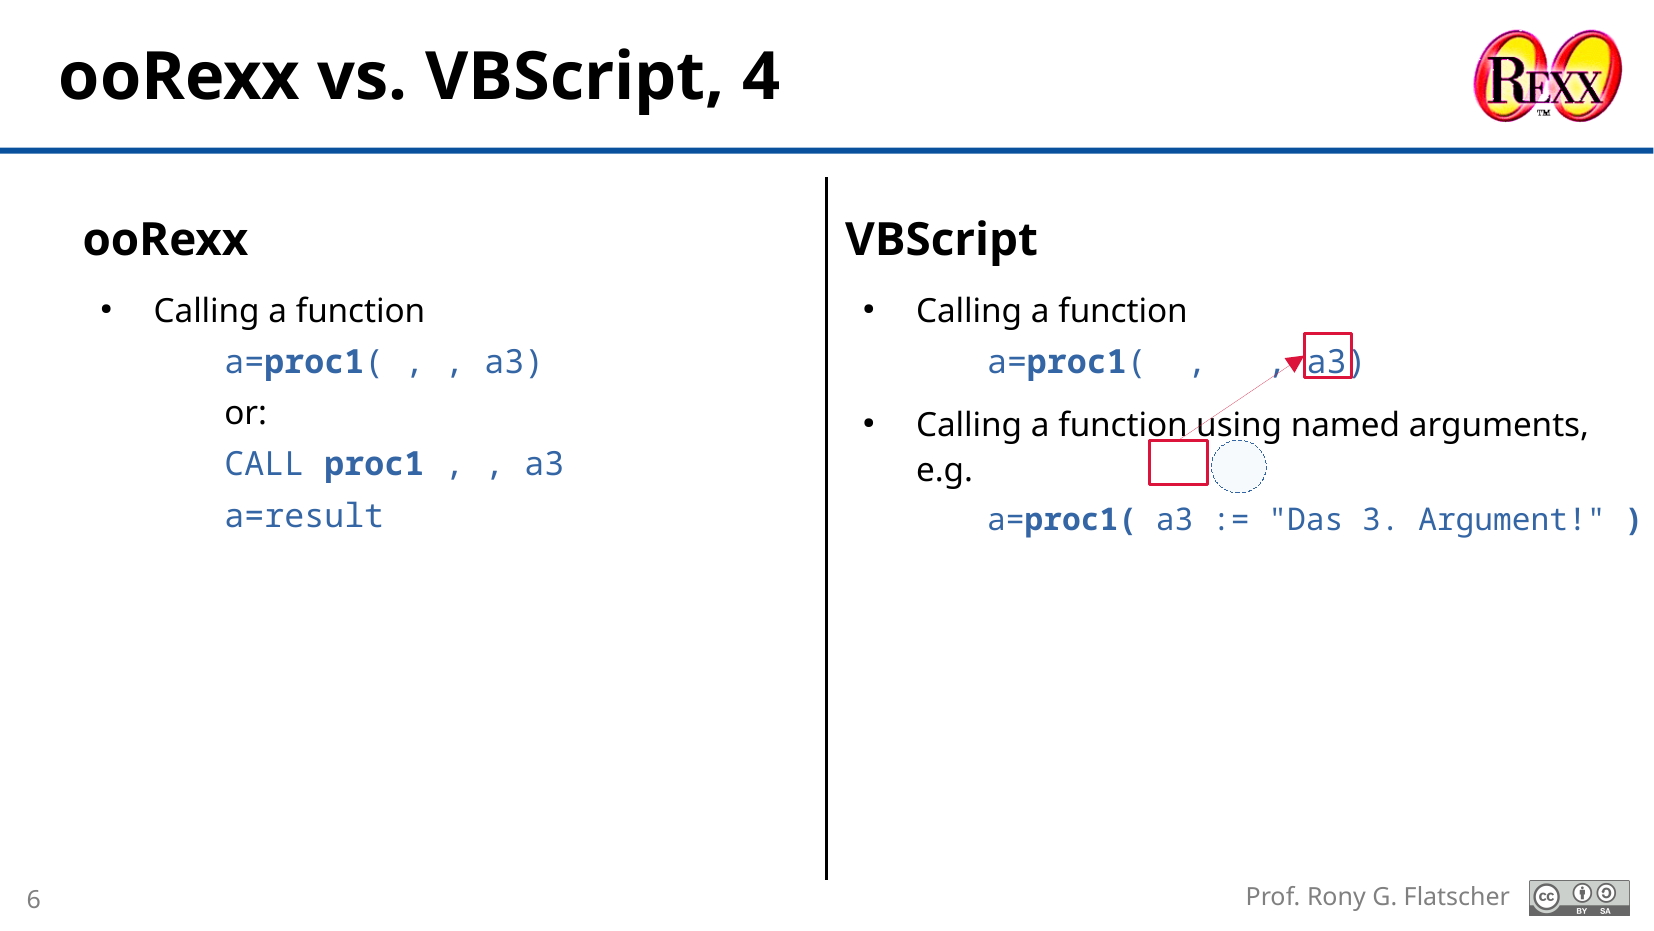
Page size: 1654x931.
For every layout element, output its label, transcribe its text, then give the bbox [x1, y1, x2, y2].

title ooRexx vs. VBScript, 4 [0, 0, 1654, 148]
list VBScript Calling a function a=proc1( , , a3) Calling a function using named arguments, e.g. a=proc1( a3 := "Das 3. Argument!" ) [845, 206, 1654, 857]
list ooRexx Calling a function a=proc1( , , a3) or: CALL proc1 , , a3 a=result [82, 206, 809, 857]
text_box [1211, 440, 1267, 493]
